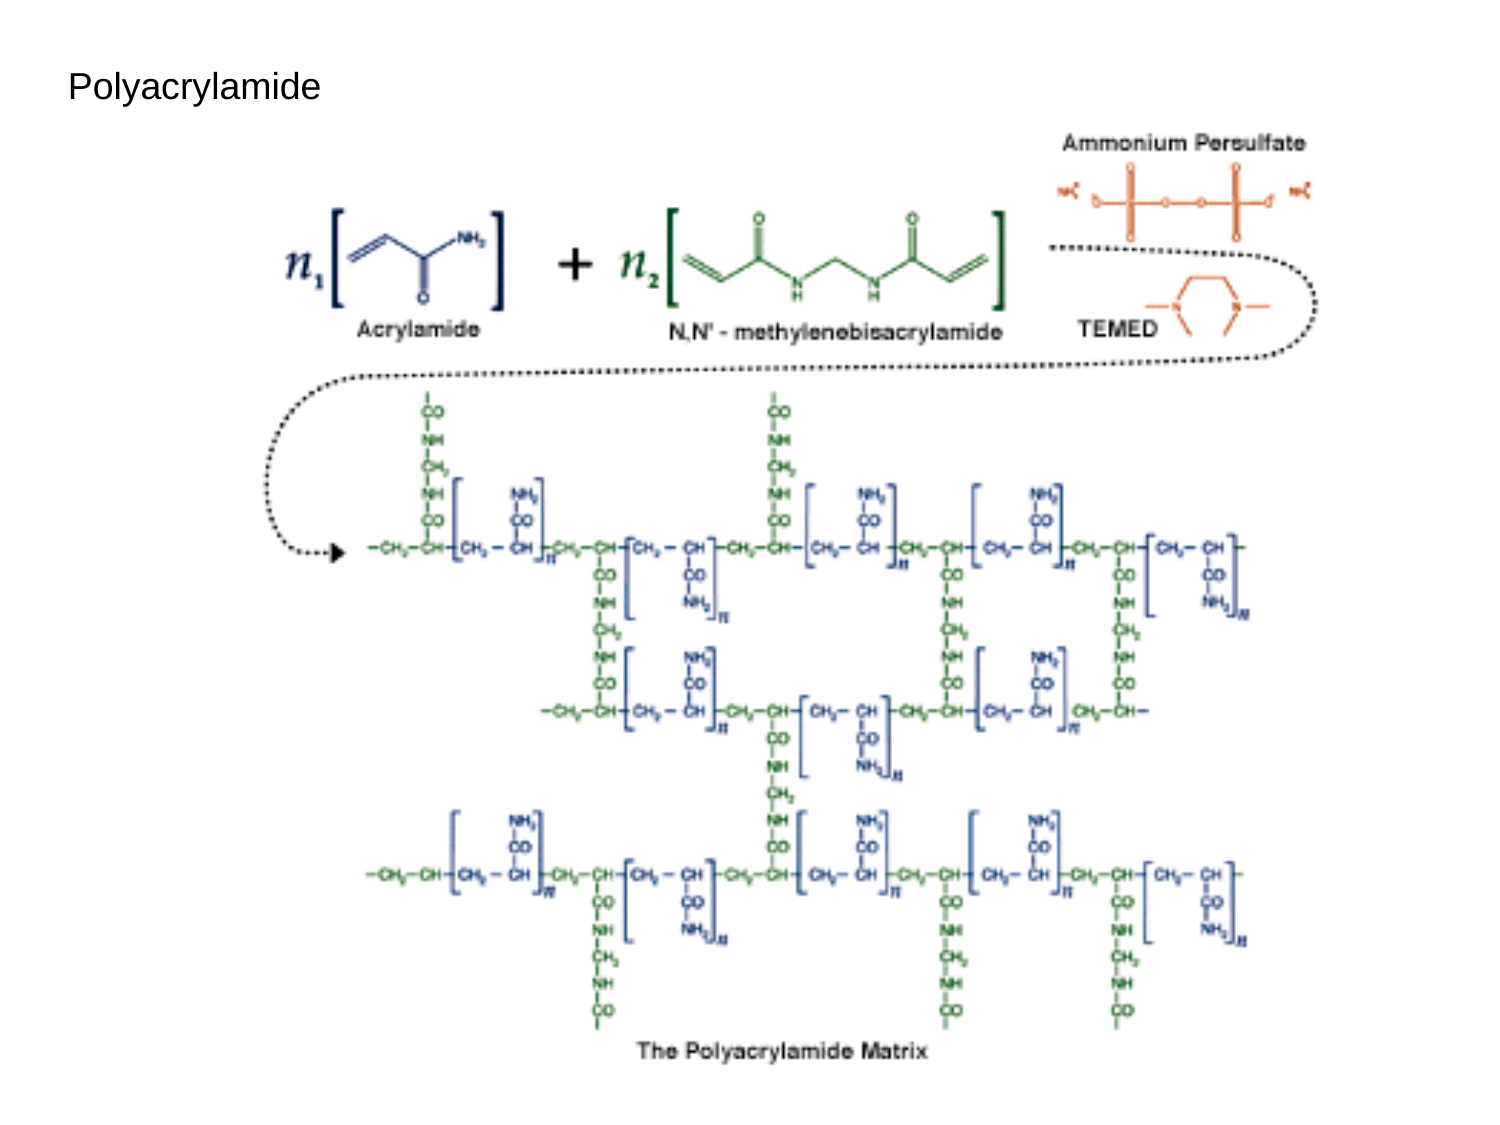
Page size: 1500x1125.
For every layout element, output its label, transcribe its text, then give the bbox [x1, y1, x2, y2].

picture [218, 120, 1365, 1074]
text_box Polyacrylamide [53, 54, 916, 116]
